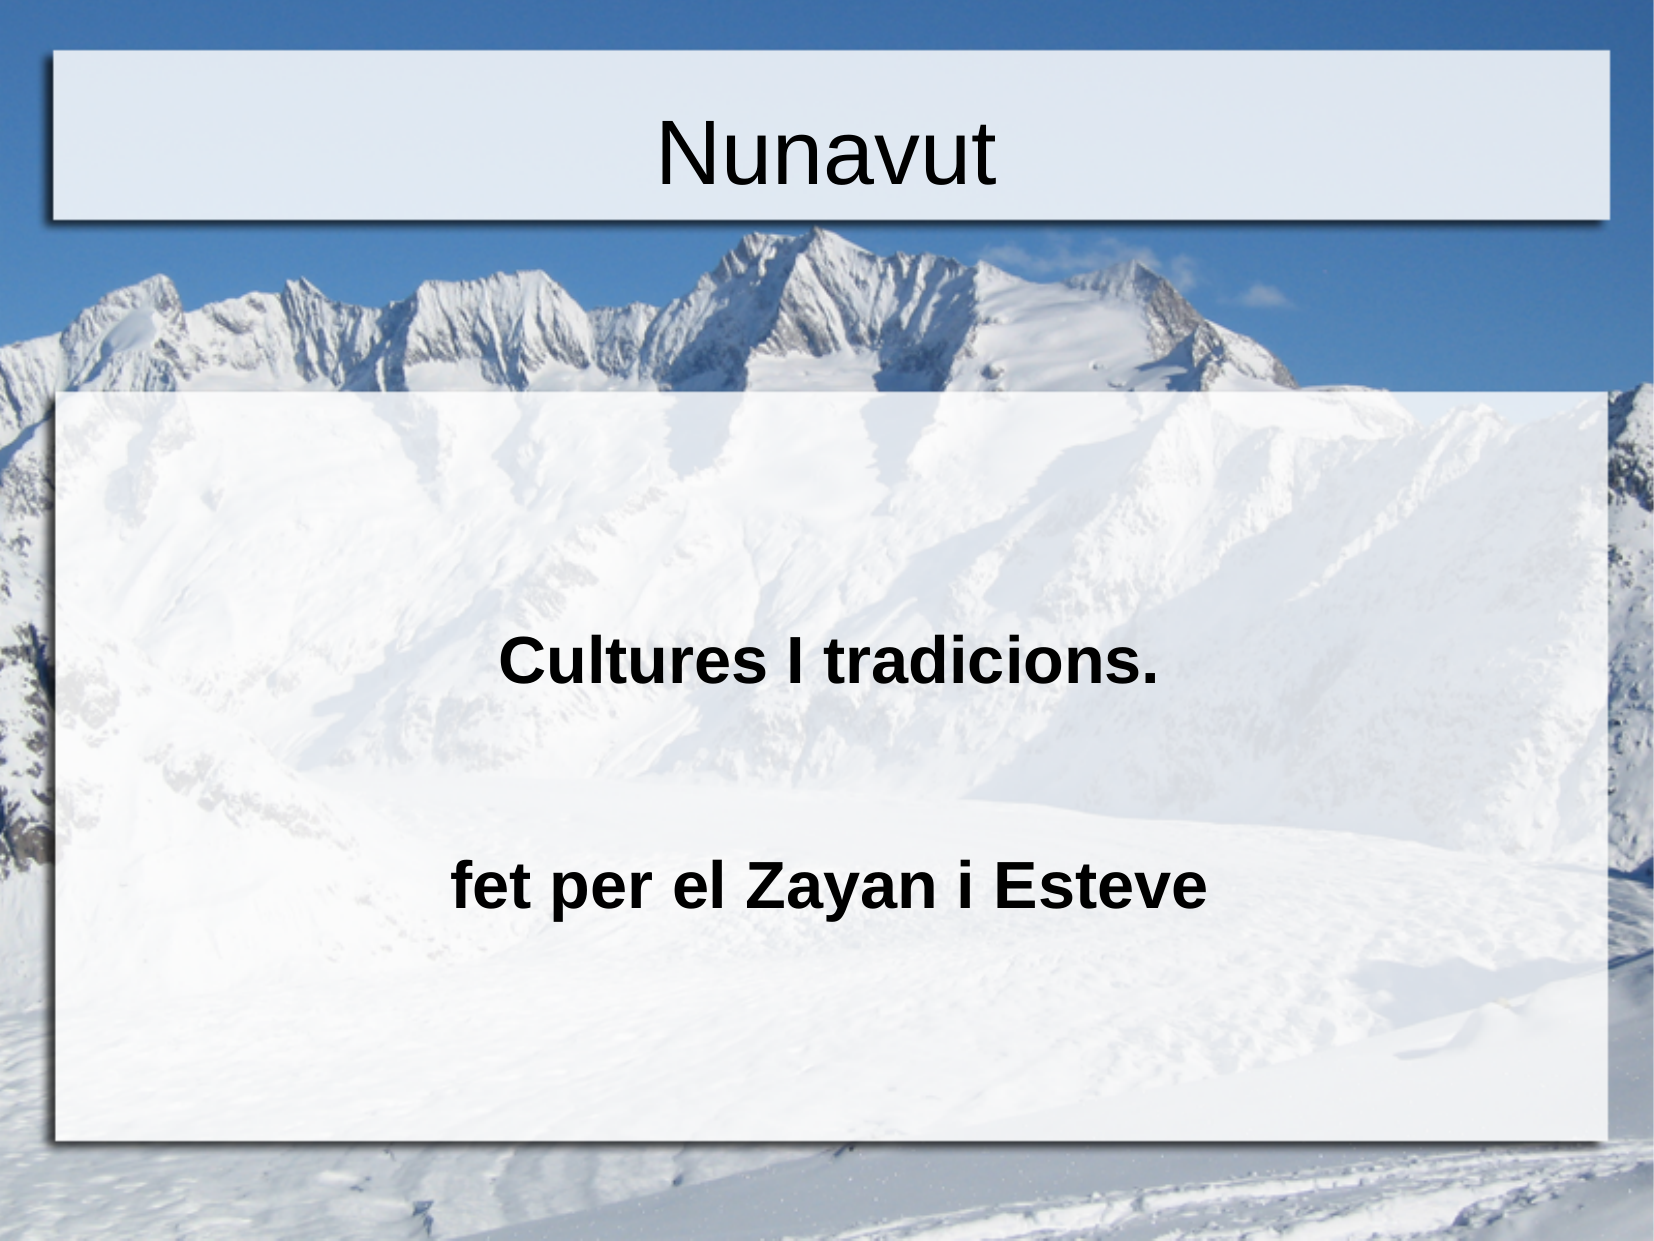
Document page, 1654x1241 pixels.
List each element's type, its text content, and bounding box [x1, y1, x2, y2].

picture [0, 0, 1654, 1241]
subtitle Cultures I tradicions. fet per el Zayan i Esteve [88, 413, 1571, 1133]
title Nunavut [82, 49, 1571, 257]
